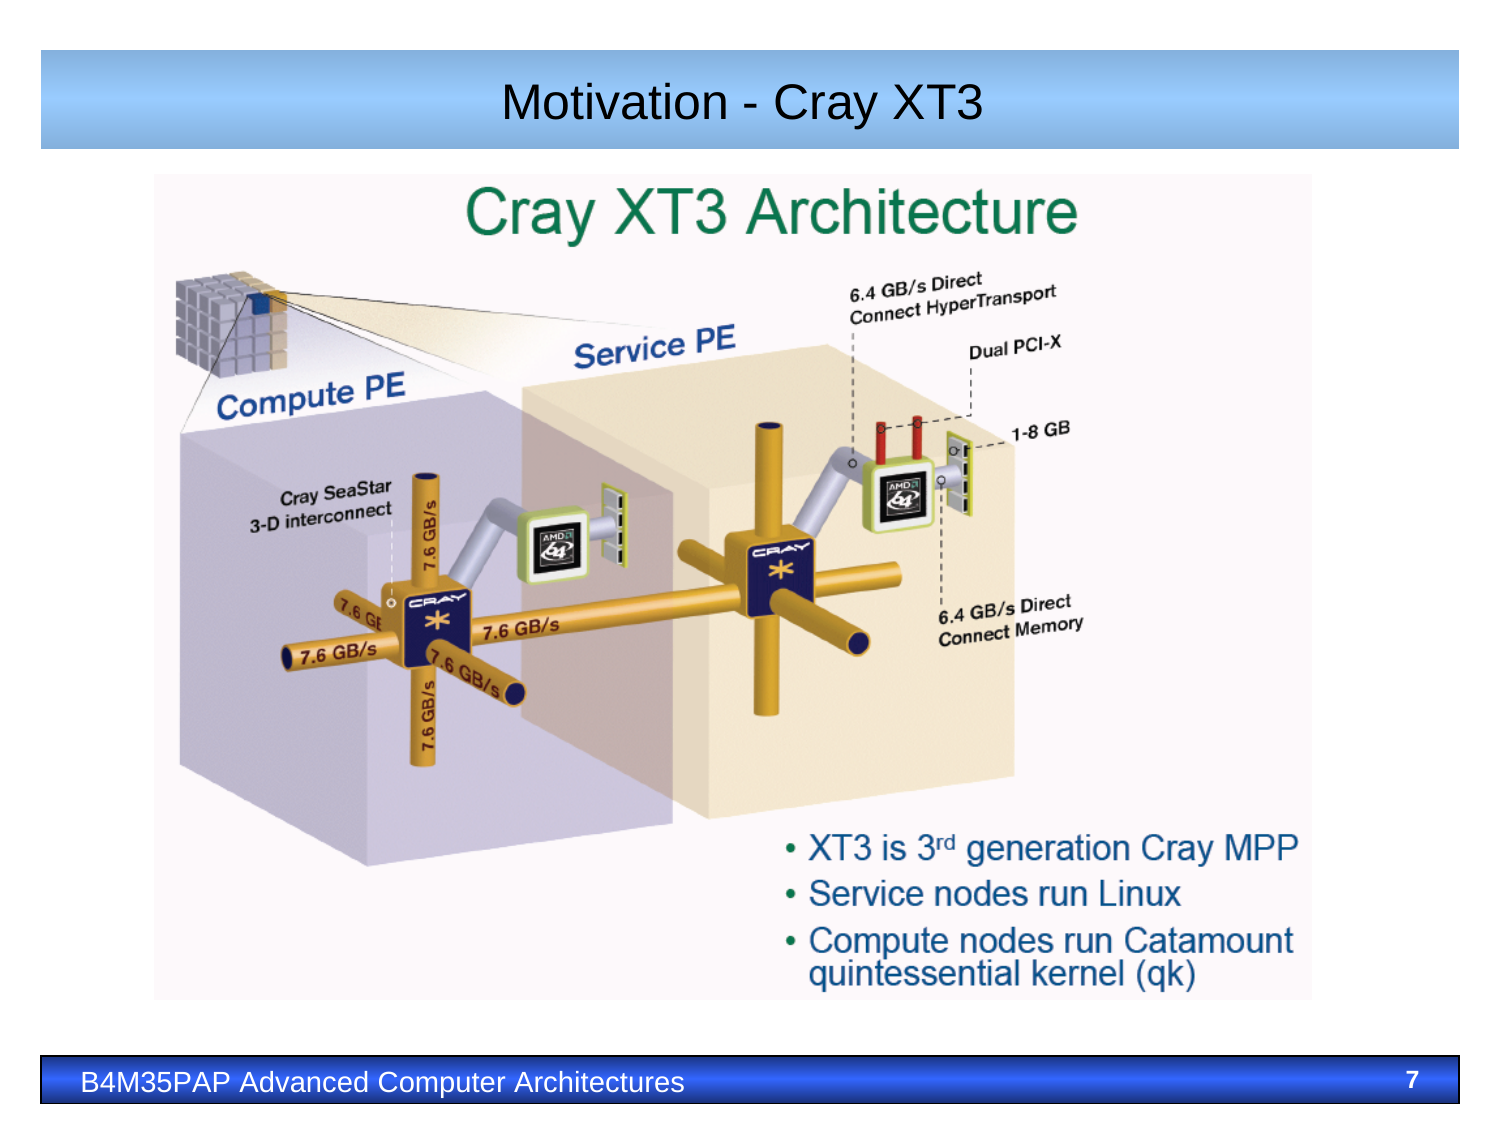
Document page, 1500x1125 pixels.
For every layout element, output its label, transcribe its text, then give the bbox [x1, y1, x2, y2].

chart [154, 174, 1312, 1000]
title Motivation - Cray XT3 [41, 50, 1459, 149]
